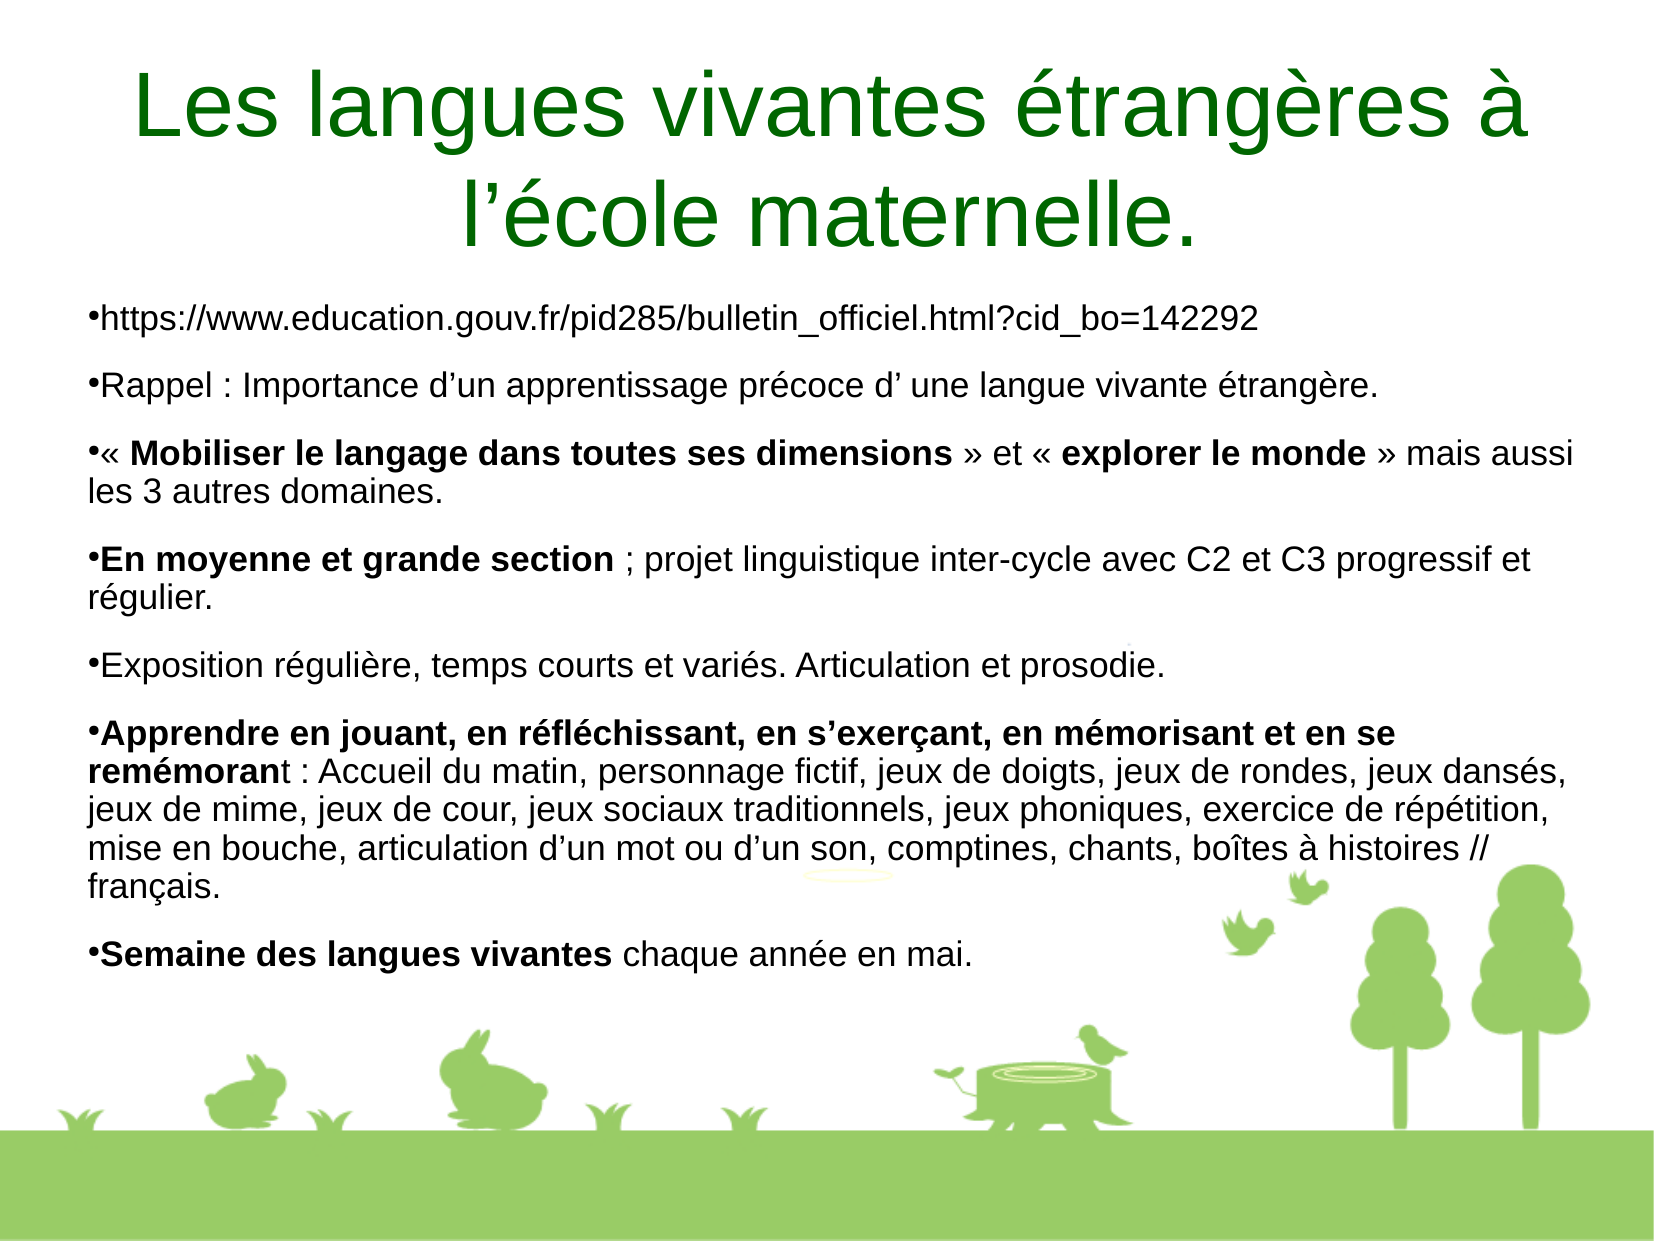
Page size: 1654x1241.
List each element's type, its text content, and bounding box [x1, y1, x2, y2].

title Les langues vivantes étrangères à l’école maternelle. [87, 44, 1576, 252]
list https://www.education.gouv.fr/pid285/bulletin_officiel.html?cid_bo=142292 Rappel : Importance d’un apprentissage précoce d’ une langue vivante étrangère. « Mobiliser le langage dans toutes ses dimensions » et « explorer le monde » mais aussi les 3 autres domaines. En moyenne et grande section ; projet linguistique inter-cycle avec C2 et C3 progressif et régulier. Exposition régulière, temps courts et variés. Articulation et prosodie. Apprendre en jouant, en réfléchissant, en s’exerçant, en mémorisant et en se remémorant : Accueil du matin, personnage fictif, jeux de doigts, jeux de rondes, jeux dansés, jeux de mime, jeux de cour, jeux sociaux traditionnels, jeux phoniques, exercice de répétition, mise en bouche, articulation d’un mot ou d’un son, comptines, chants, boîtes à histoires // français. Semaine des langues vivantes chaque année en mai. [87, 299, 1576, 1019]
